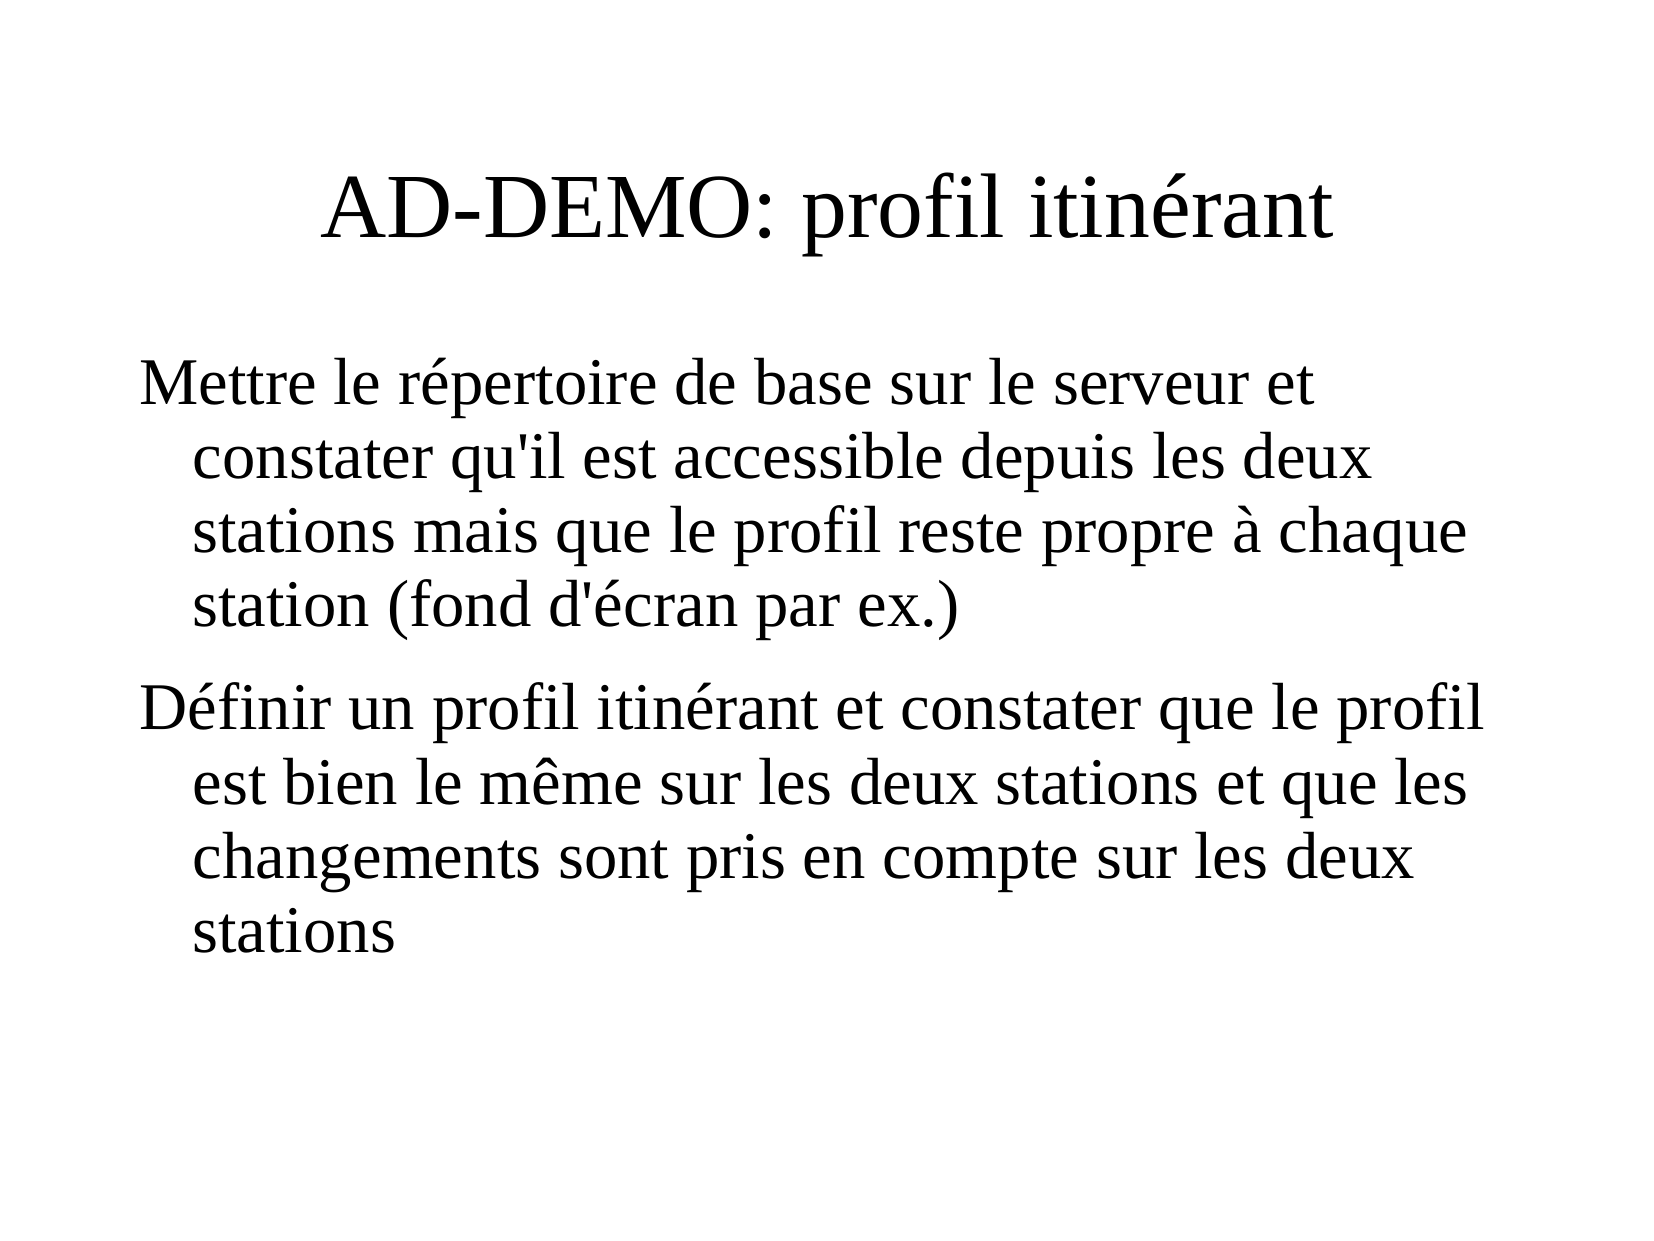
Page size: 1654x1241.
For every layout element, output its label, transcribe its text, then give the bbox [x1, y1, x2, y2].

list Mettre le répertoire de base sur le serveur et constater qu'il est accessible depuis les deux stations mais que le profil reste propre à chaque station (fond d'écran par ex.) Définir un profil itinérant et constater que le profil est bien le même sur les deux stations et que les changements sont pris en compte sur les deux stations [121, 344, 1534, 1127]
title AD-DEMO: profil itinérant [121, 102, 1534, 311]
